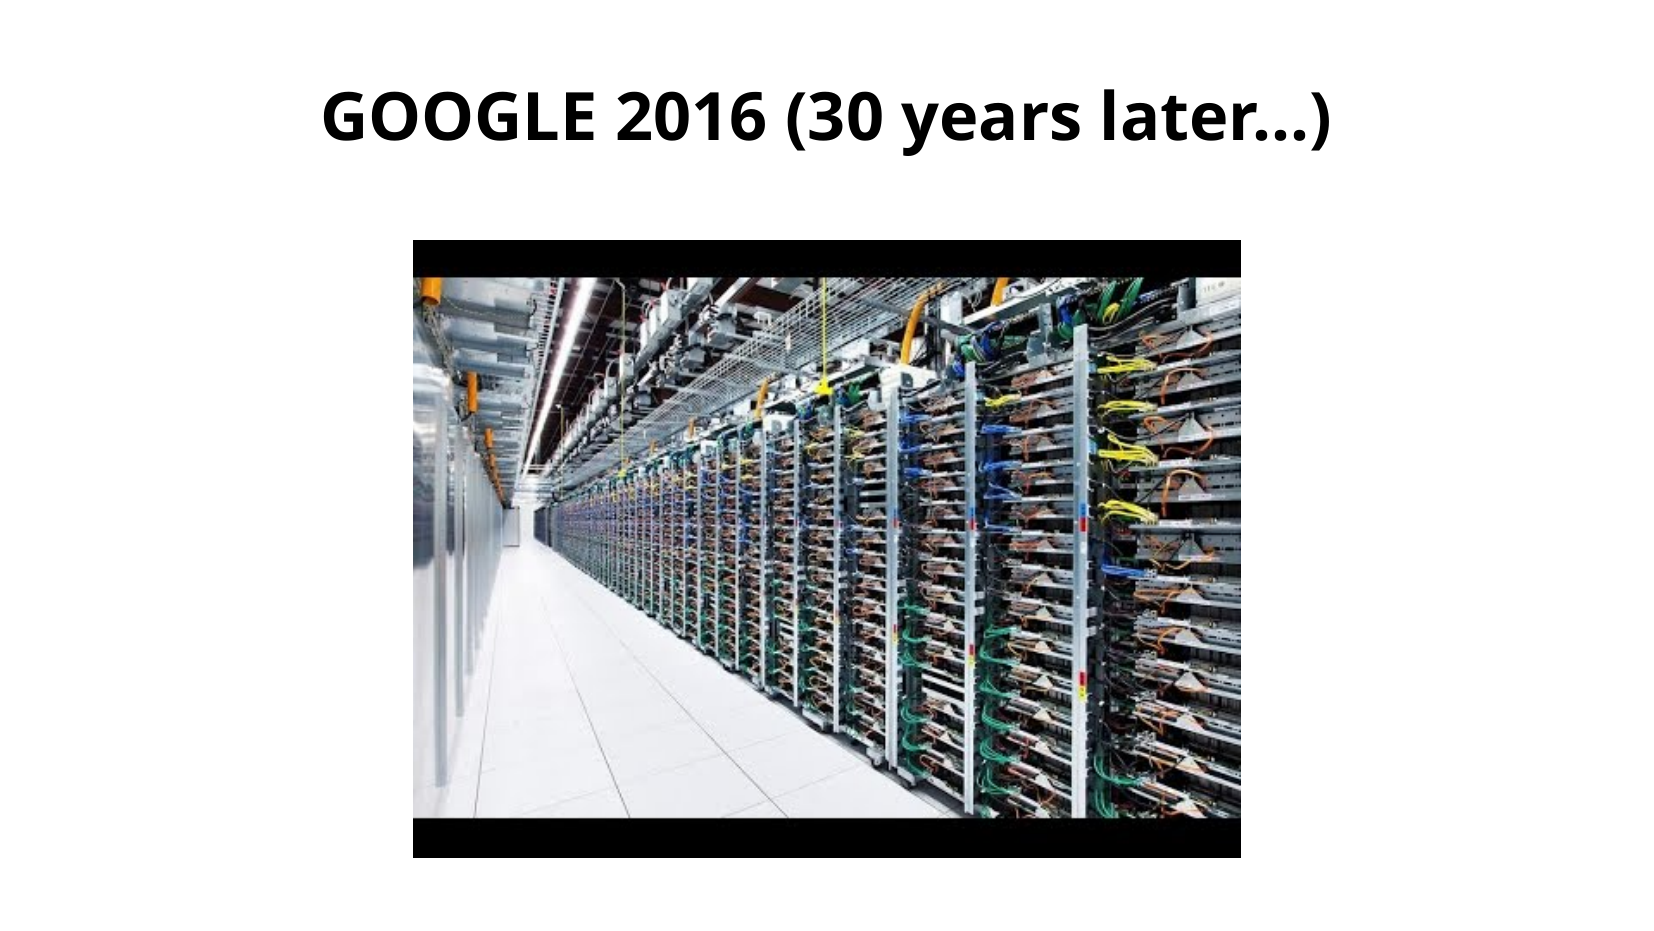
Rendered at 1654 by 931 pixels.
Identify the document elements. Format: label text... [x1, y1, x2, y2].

title GOOGLE 2016 (30 years later...) [82, 36, 1571, 193]
picture [413, 240, 1241, 858]
